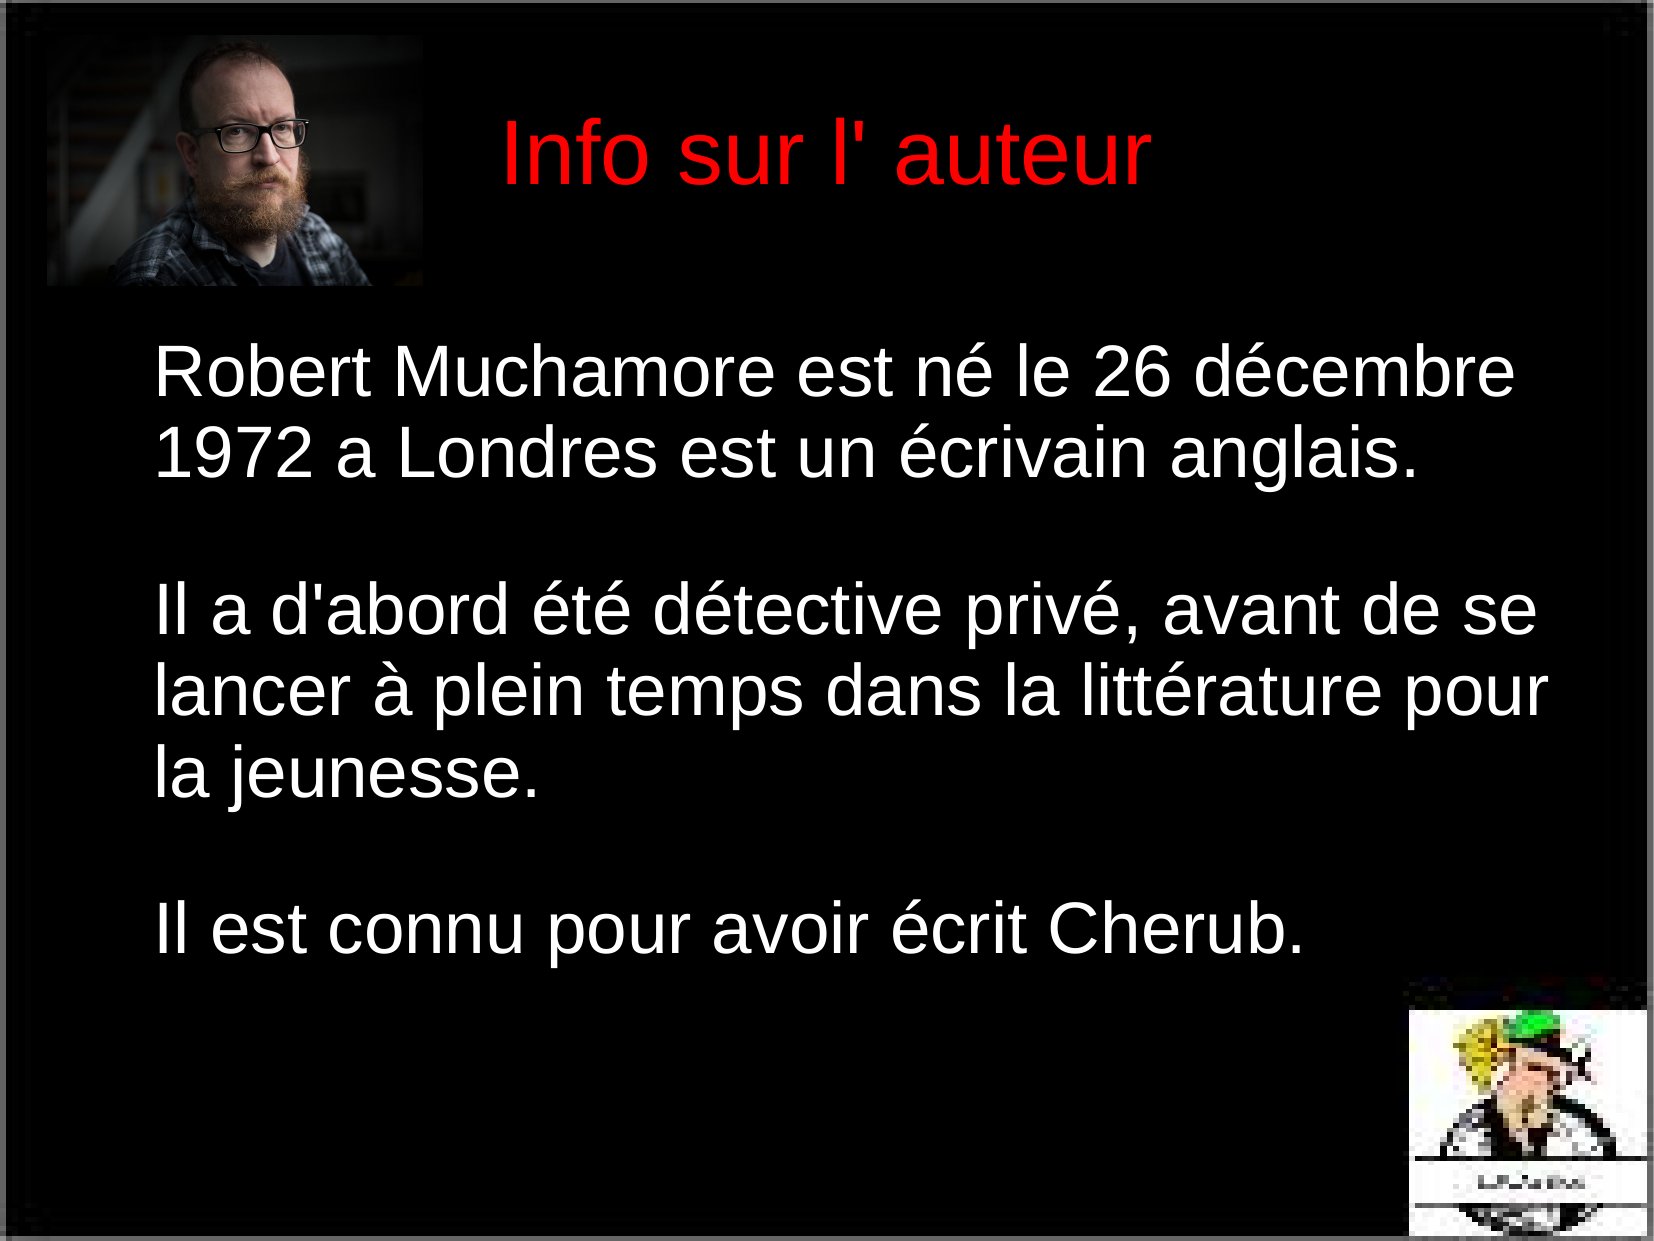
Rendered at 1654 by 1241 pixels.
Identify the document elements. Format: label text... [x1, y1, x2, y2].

title Info sur l' auteur [423, 49, 1571, 257]
list Robert Muchamore est né le 26 décembre 1972 a Londres est un écrivain anglais. Il a d'abord été détective privé, avant de se lancer à plein temps dans la littérature pour la jeunesse. Il est connu pour avoir écrit Cherub. [82, 290, 1571, 1010]
picture [0, 0, 1654, 1241]
